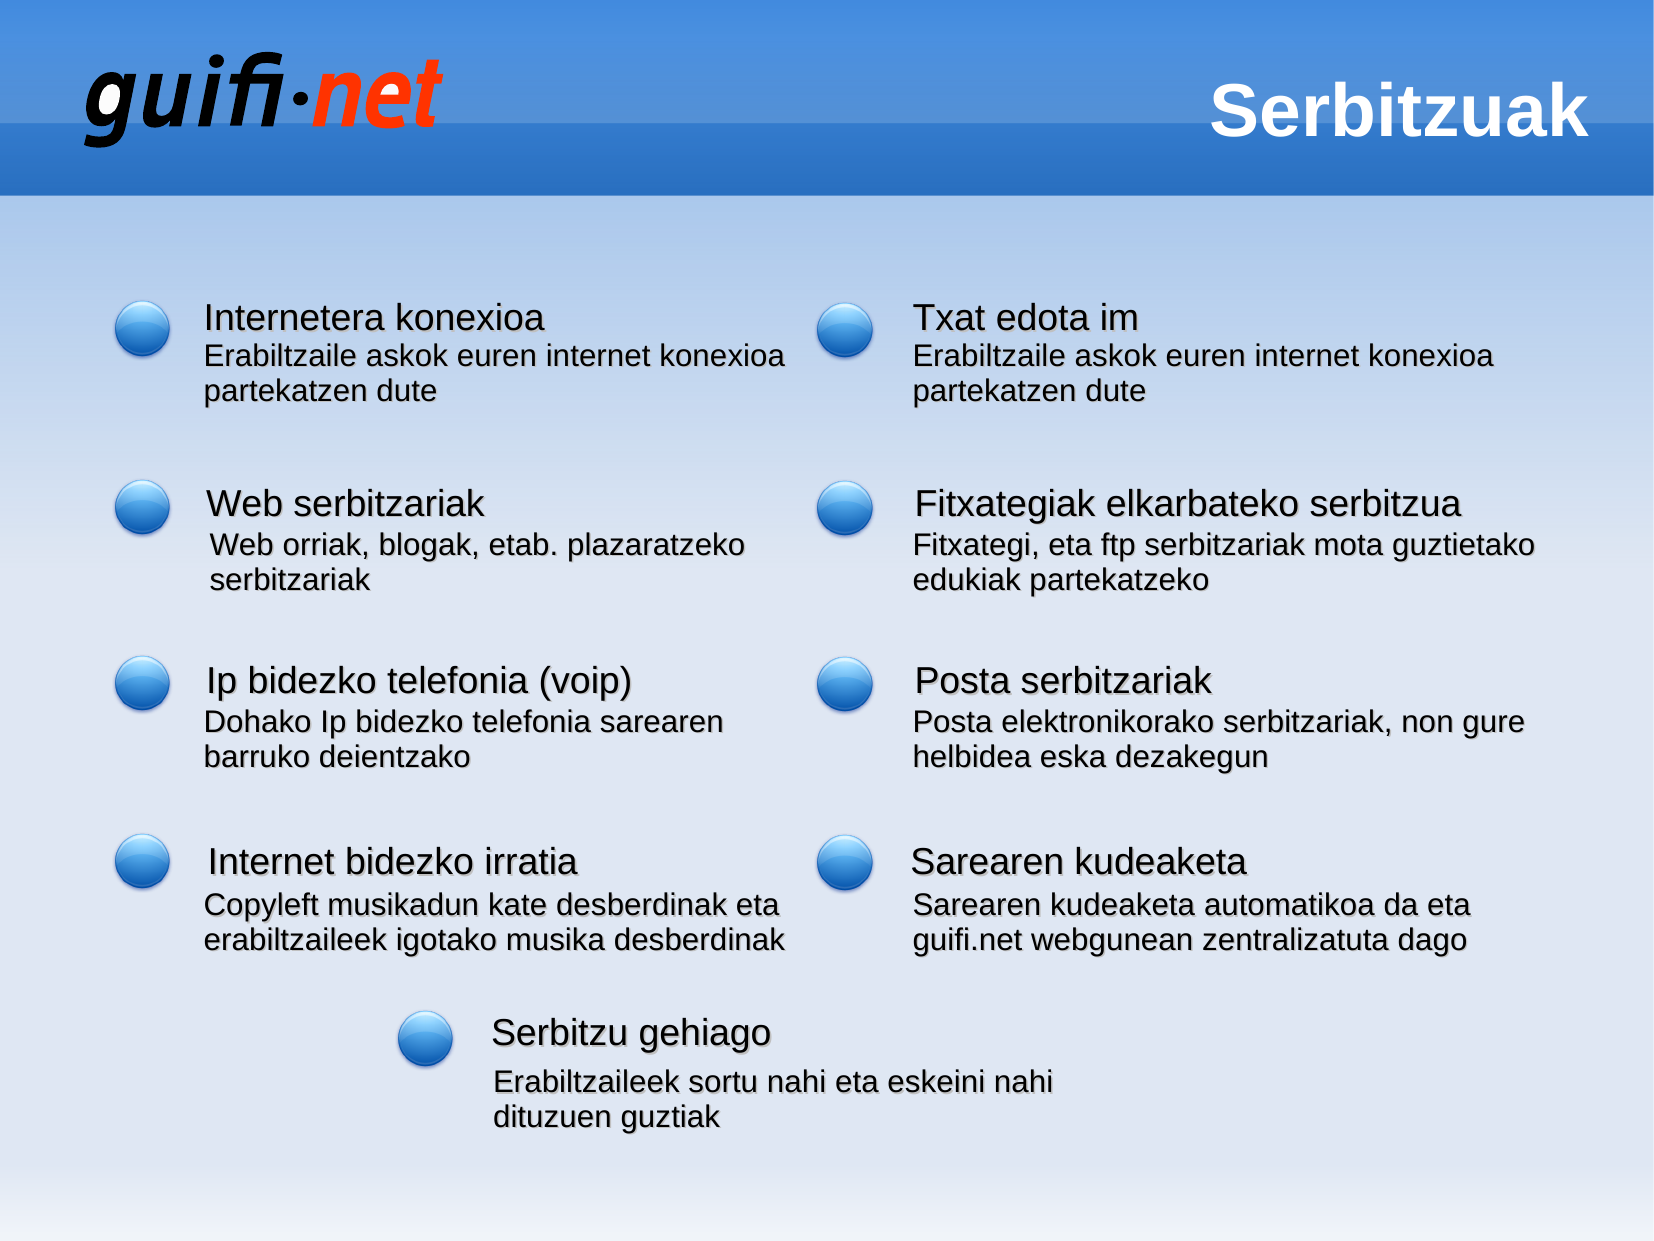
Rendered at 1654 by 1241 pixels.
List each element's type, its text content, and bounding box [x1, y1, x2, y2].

text_box Sarearen kudeaketa automatikoa da eta guifi.net webgunean zentralizatuta dago [897, 879, 1560, 965]
text_box Erabiltzaileek sortu nahi eta eskeini nahi dituzuen guztiak [478, 1057, 1140, 1142]
text_box Fitxategiak elkarbateko serbitzua [899, 474, 1495, 519]
text_box Web serbitzariak [191, 474, 786, 532]
text_box Copyleft musikadun kate desberdinak eta erabiltzaileek igotako musika desberdinak [188, 879, 851, 965]
text_box Ip bidezko telefonia (voip) [191, 651, 786, 696]
text_box Internet bidezko irratia [192, 833, 788, 879]
text_box Serbitzu gehiago [476, 1004, 1071, 1062]
text_box Fitxategi, eta ftp serbitzariak mota guztietako edukiak partekatzeko [897, 519, 1560, 605]
text_box Internetera konexioa [188, 289, 560, 330]
text_box Posta elektronikorako serbitzariak, non gure helbidea eska dezakegun [897, 696, 1560, 782]
picture [0, 0, 1654, 1241]
text_box Erabiltzaile askok euren internet konexioa partekatzen dute [897, 330, 1560, 416]
text_box Erabiltzaile askok euren internet konexioa partekatzen dute [188, 330, 851, 415]
text_box Web orriak, blogak, etab. plazaratzeko serbitzariak [194, 519, 857, 604]
title Serbitzuak [655, 14, 1654, 207]
text_box Posta serbitzariak [899, 651, 1495, 696]
text_box Sarearen kudeaketa [895, 833, 1490, 891]
text_box Txat edota im [897, 289, 1492, 330]
text_box Dohako Ip bidezko telefonia sarearen barruko deientzako [188, 696, 851, 782]
